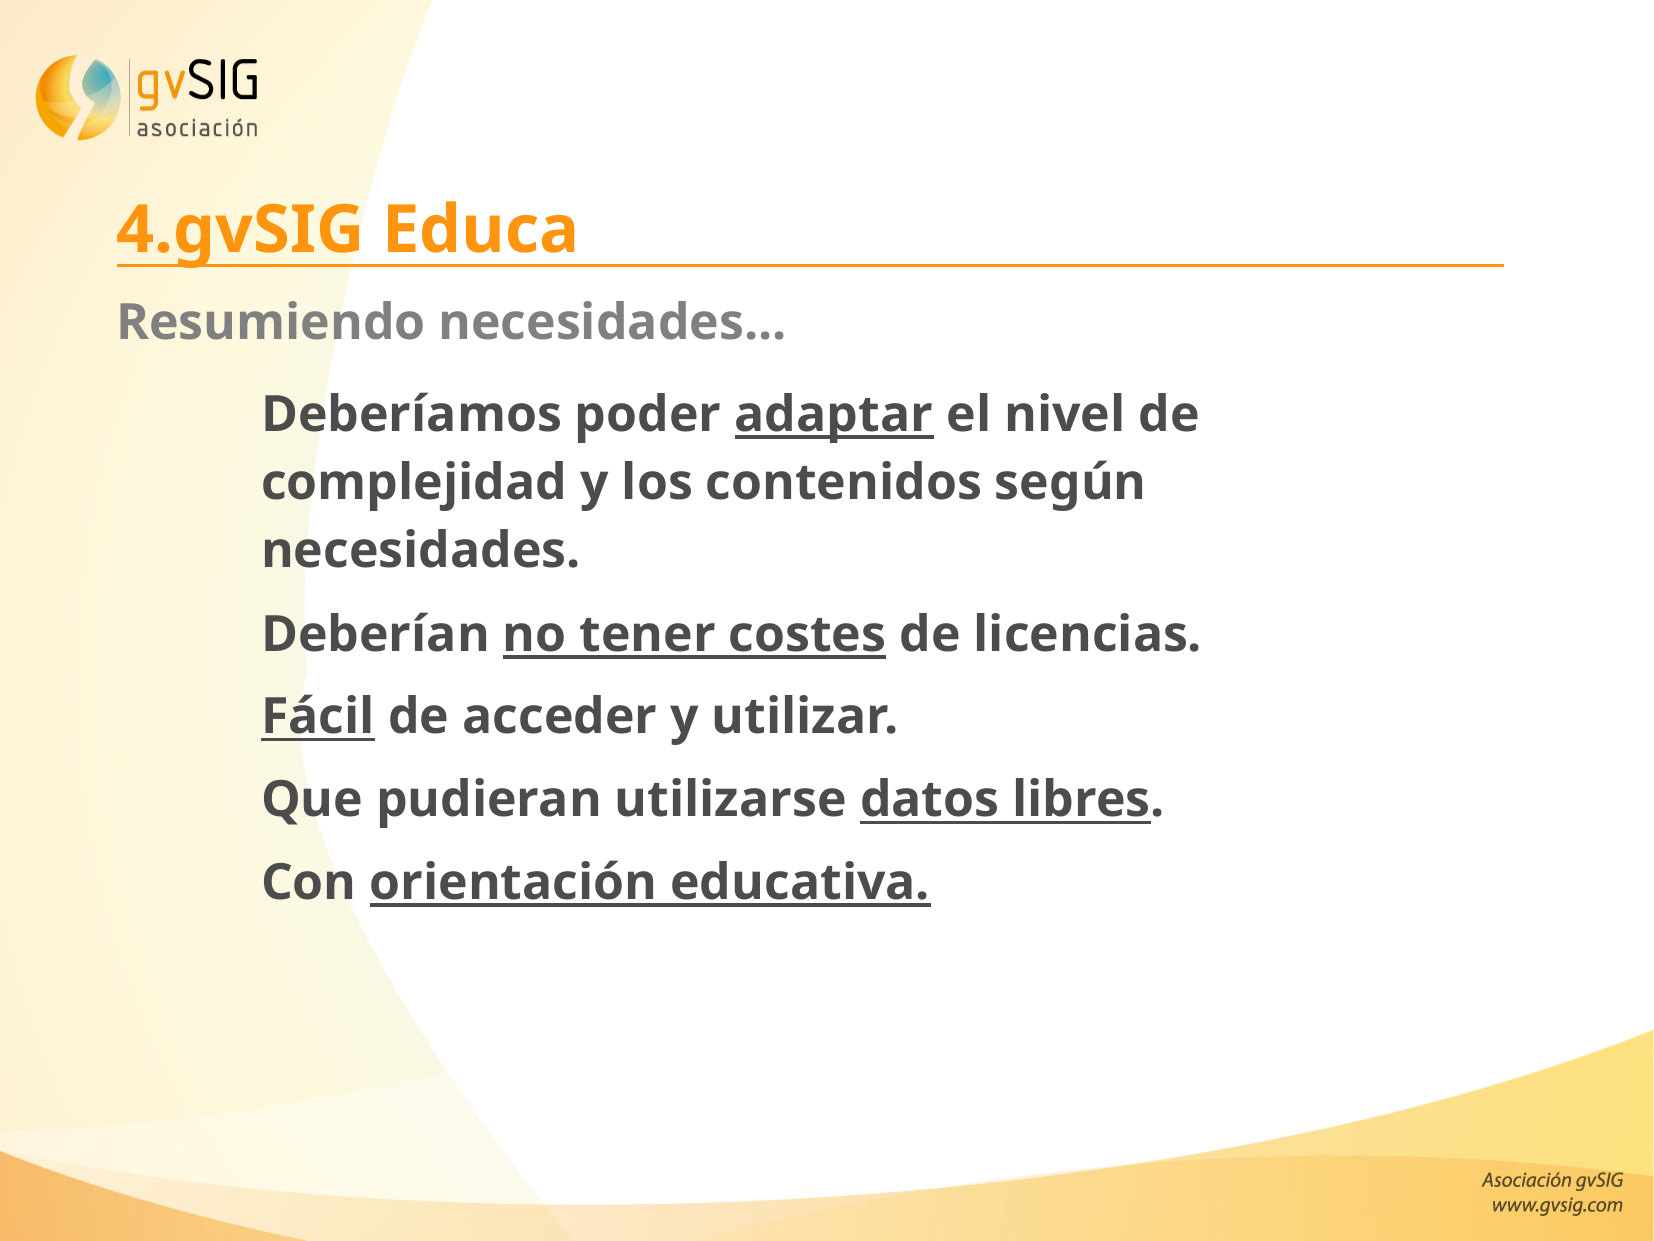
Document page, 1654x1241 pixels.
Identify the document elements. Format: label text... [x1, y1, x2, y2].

picture [0, 0, 1654, 1241]
text_box Deberíamos poder adaptar el nivel de complejidad y los contenidos según necesidades. Deberían no tener costes de licencias. Fácil de acceder y utilizar. Que pudieran utilizarse datos libres. Con orientación educativa. [261, 377, 1453, 1085]
title Resumiendo necesidades... [116, 276, 1475, 365]
title 4.gvSIG Educa [116, 177, 1605, 276]
